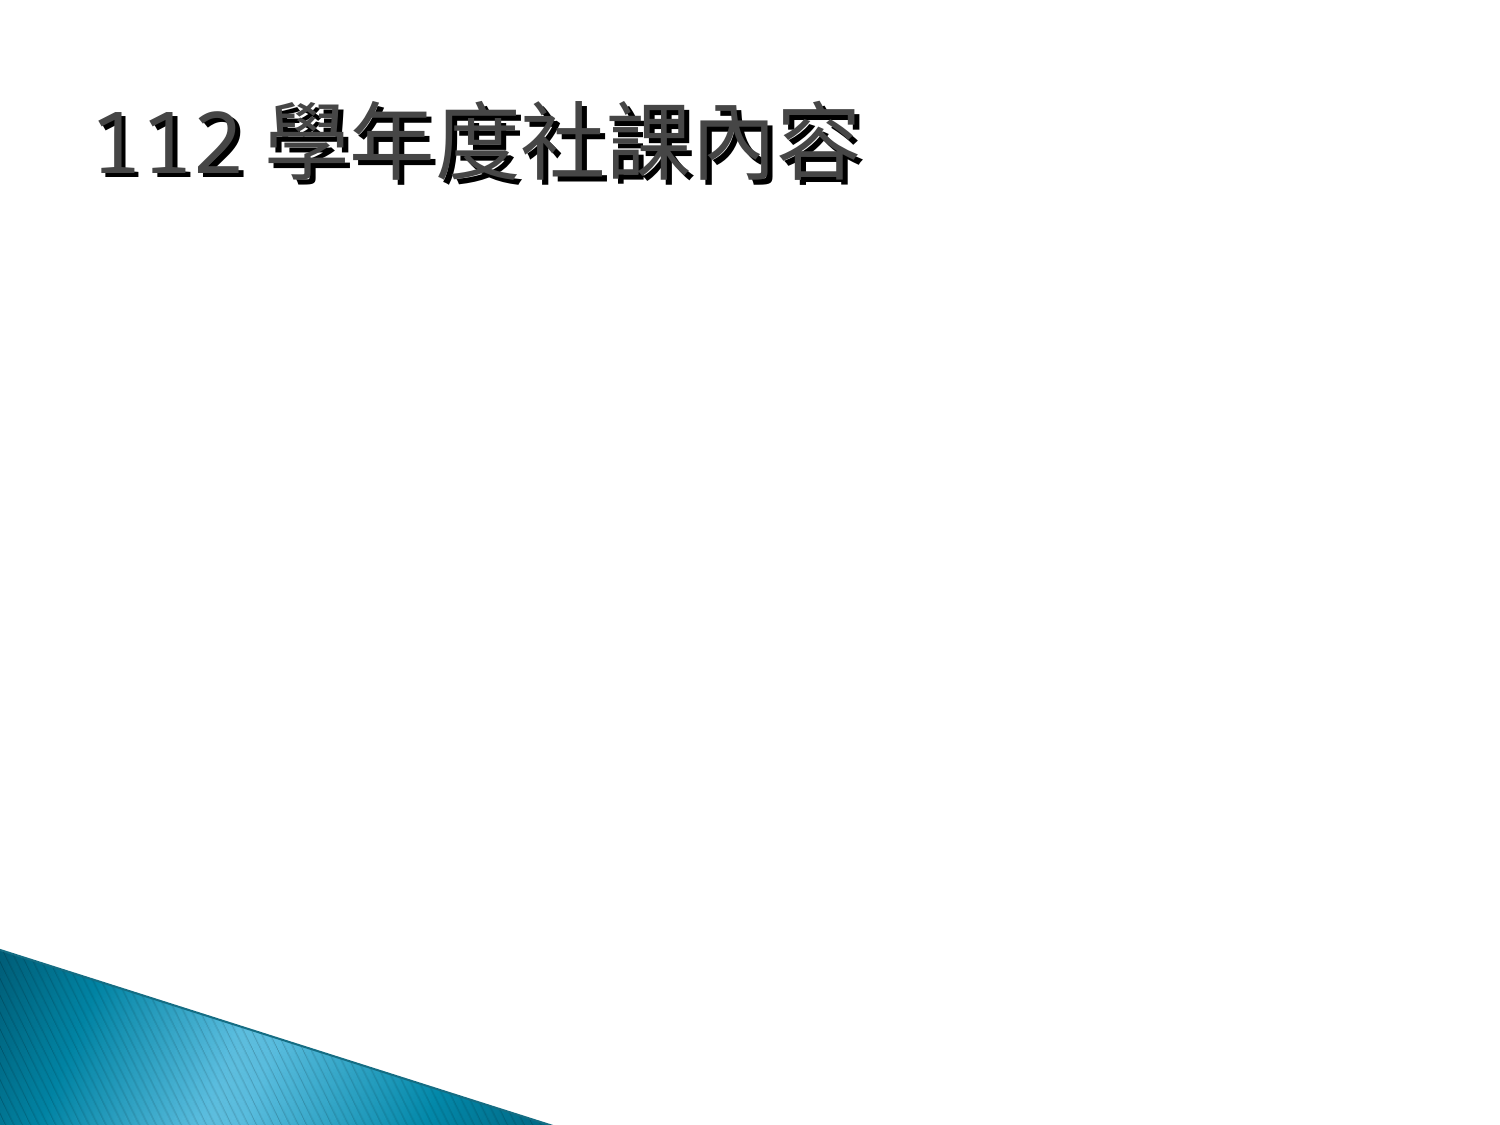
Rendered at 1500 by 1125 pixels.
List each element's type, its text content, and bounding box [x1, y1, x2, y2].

title 112學年度社課內容 [75, 45, 1426, 233]
